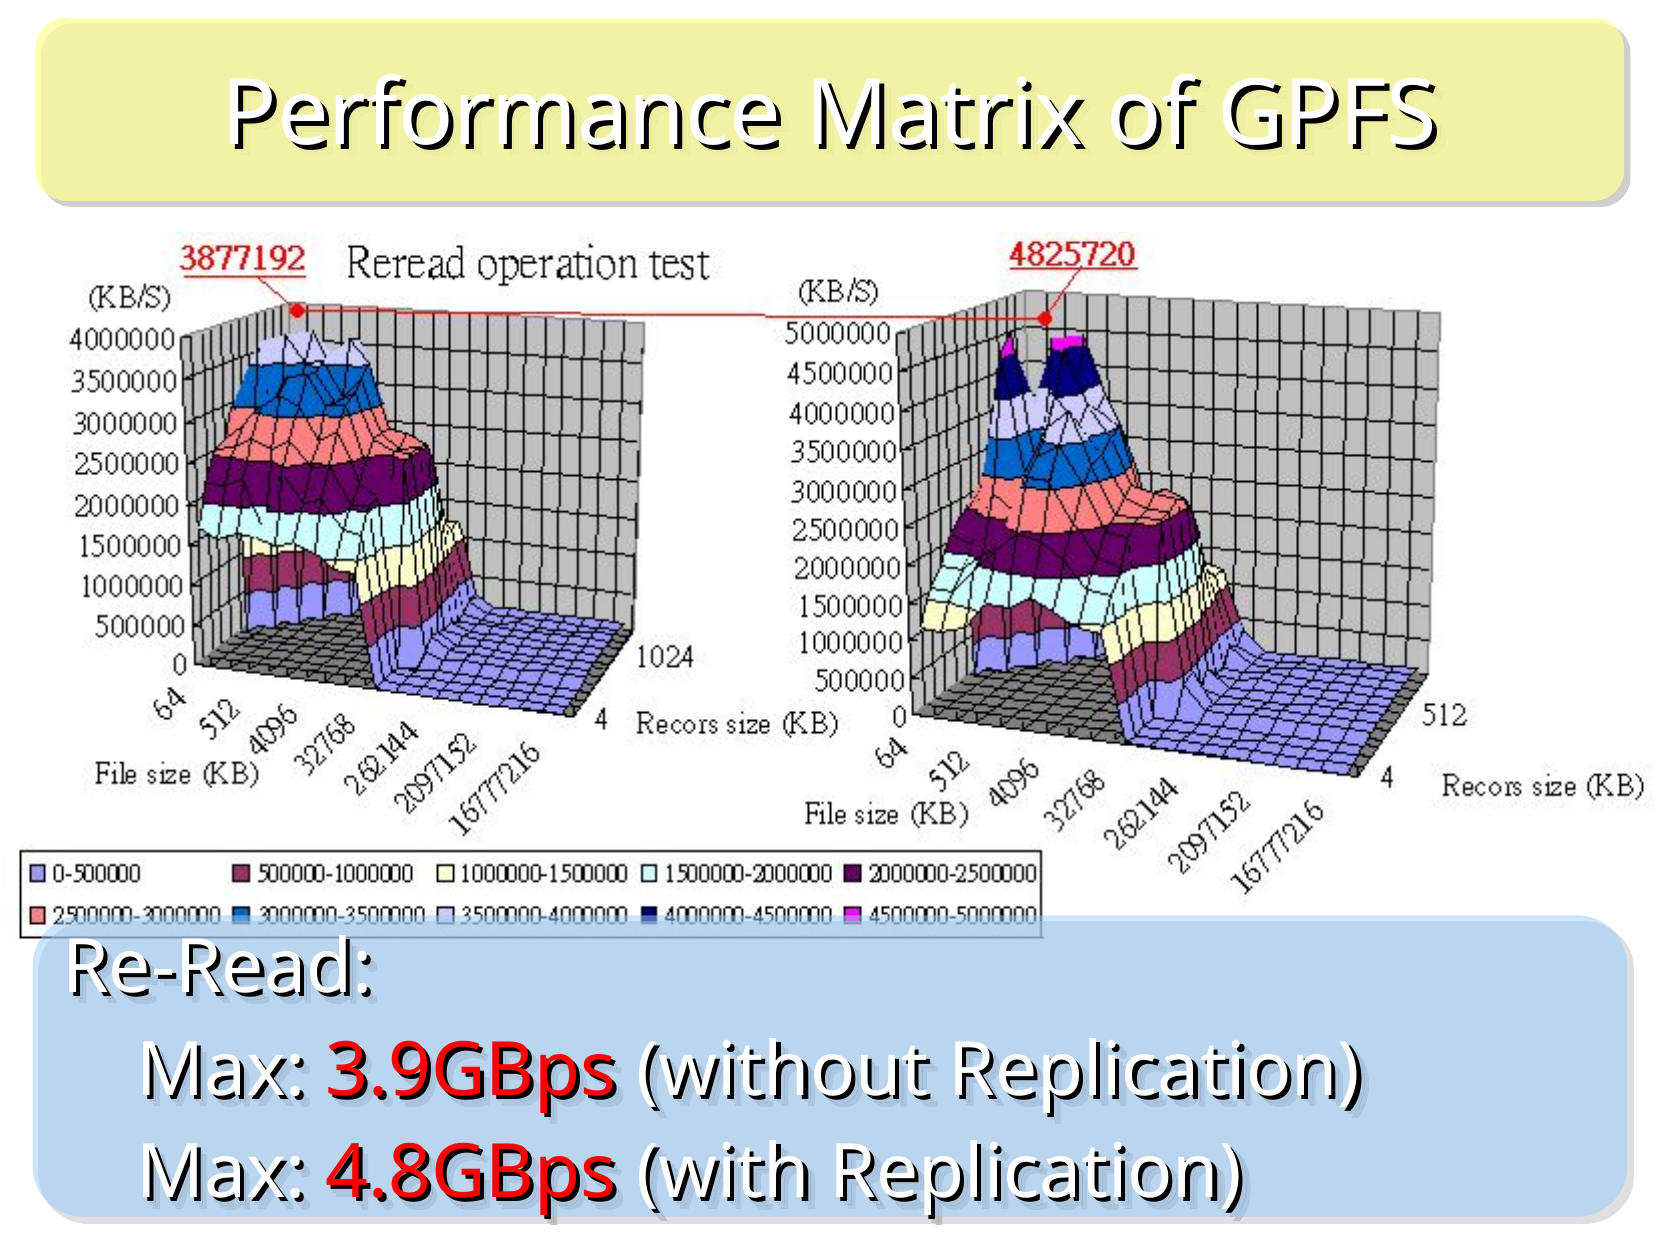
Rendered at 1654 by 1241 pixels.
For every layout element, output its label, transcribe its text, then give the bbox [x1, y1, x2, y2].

text_box Performance Matrix of GPFS [35, 17, 1625, 201]
picture [2, 232, 1654, 947]
text_box Re-Read: Max: 3.9GBps (without Replication) Max: 4.8GBps (with Replication) [32, 915, 1628, 1217]
